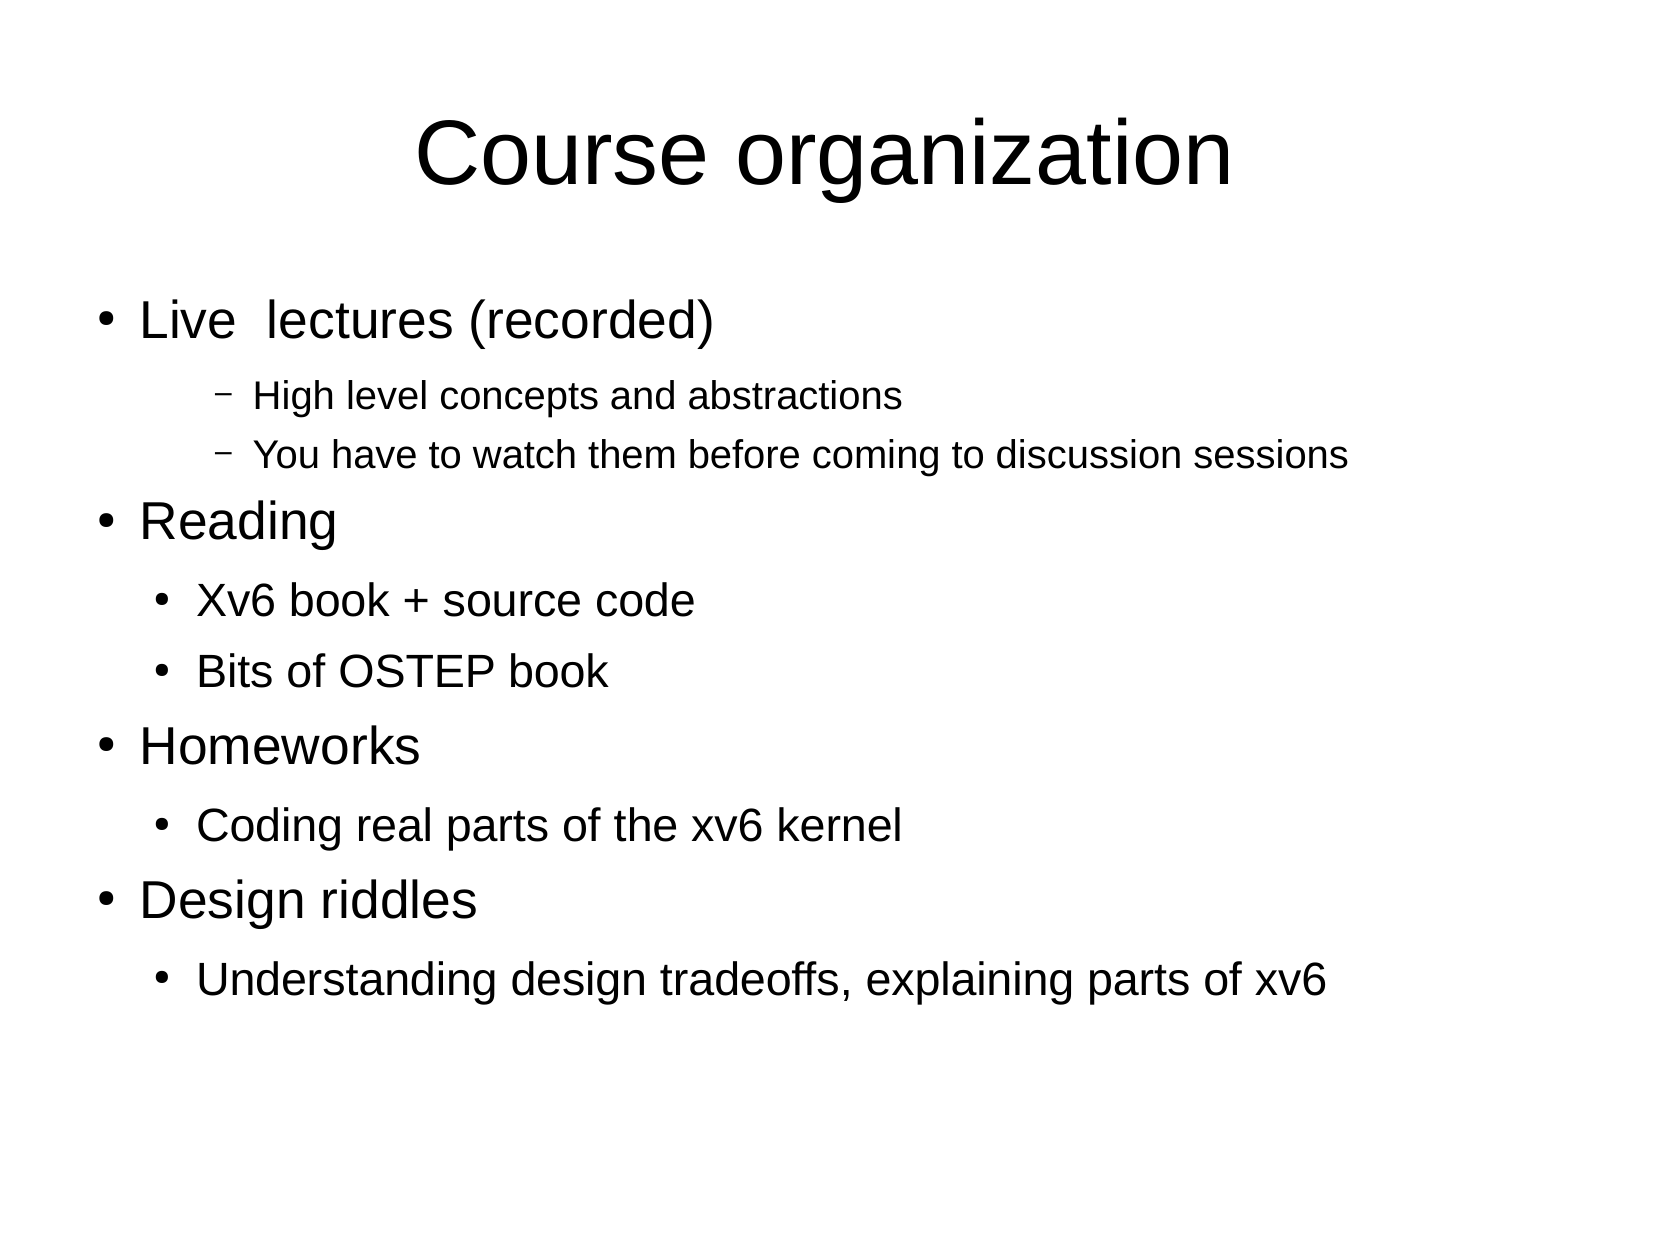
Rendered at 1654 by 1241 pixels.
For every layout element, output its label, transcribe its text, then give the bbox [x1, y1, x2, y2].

title Course organization [82, 49, 1571, 257]
list Live lectures (recorded) High level concepts and abstractions You have to watch them before coming to discussion sessions Reading Xv6 book + source code Bits of OSTEP book Homeworks Coding real parts of the xv6 kernel Design riddles Understanding design tradeoffs, explaining parts of xv6 [82, 290, 1571, 1010]
